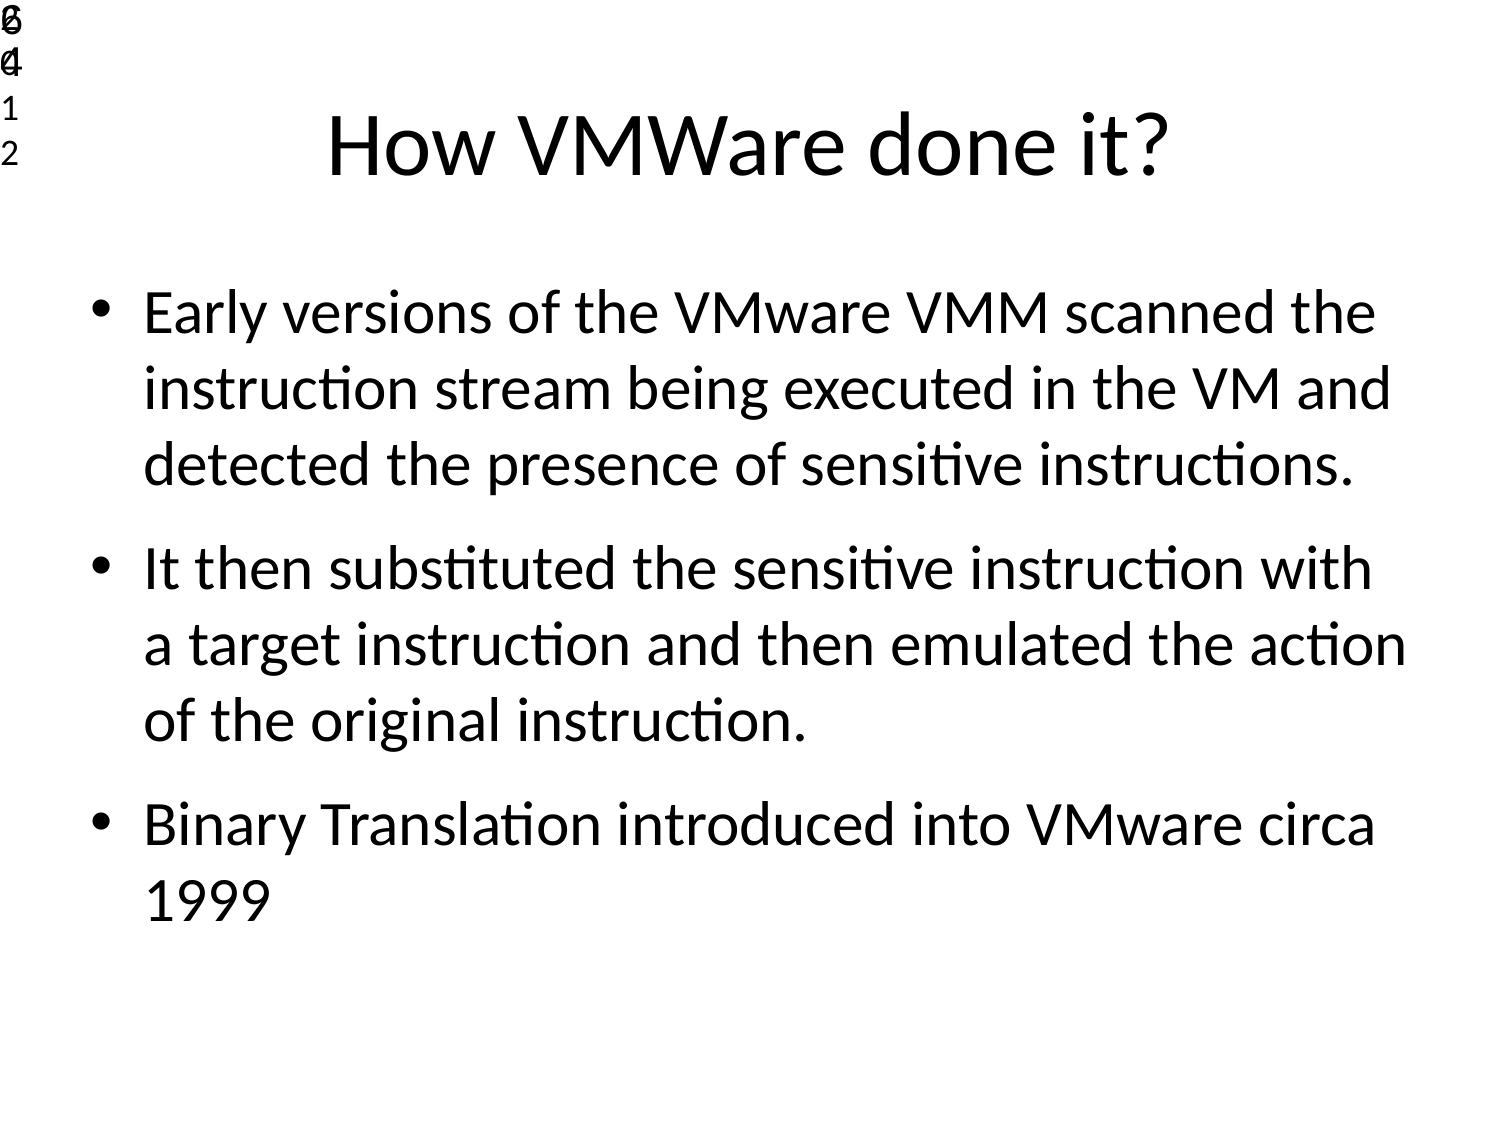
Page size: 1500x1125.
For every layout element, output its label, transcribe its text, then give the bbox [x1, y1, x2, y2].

list Early versions of the VMware VMM scanned the instruction stream being executed in the VM and detected the presence of sensitive instructions. It then substituted the sensitive instruction with a target instruction and then emulated the action of the original instruction. Binary Translation introduced into VMware circa 1999 [75, 262, 1425, 1005]
title How VMWare done it? [75, 45, 1425, 233]
